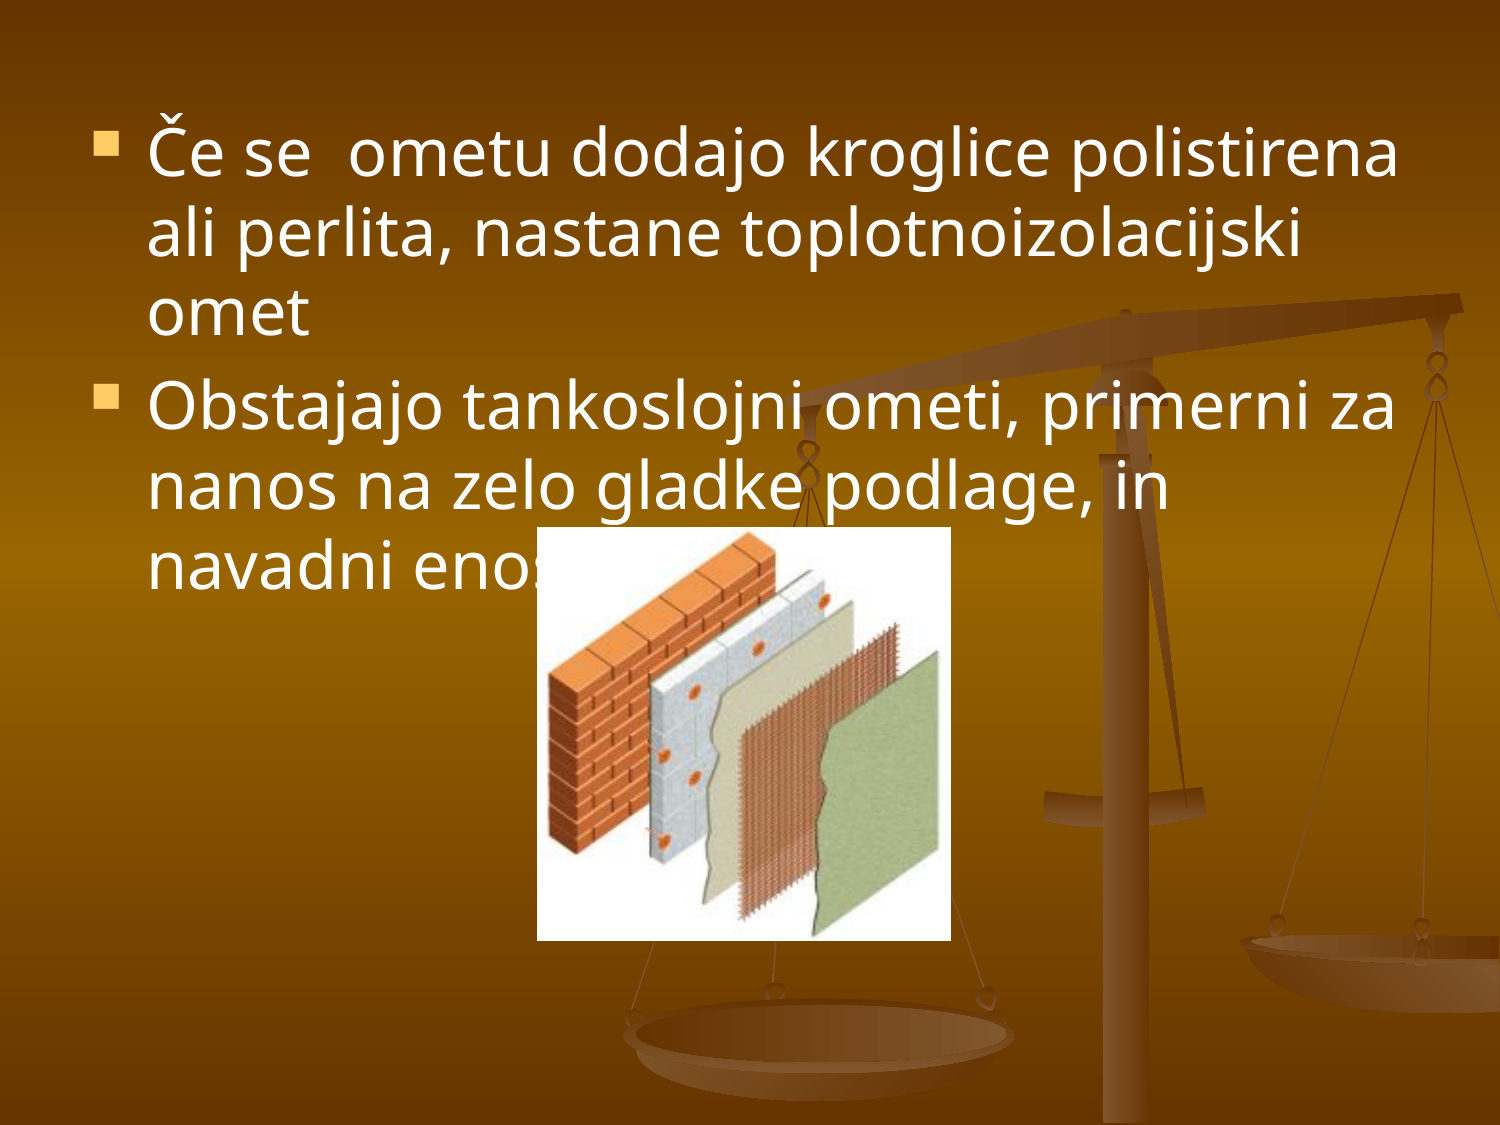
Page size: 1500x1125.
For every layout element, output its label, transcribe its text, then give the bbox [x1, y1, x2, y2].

picture [537, 527, 951, 941]
list Če se ometu dodajo kroglice polistirena ali perlita, nastane toplotnoizolacijski omet Obstajajo tankoslojni ometi, primerni za nanos na zelo gladke podlage, in navadni enoslojni ometi. [75, 101, 1425, 1006]
